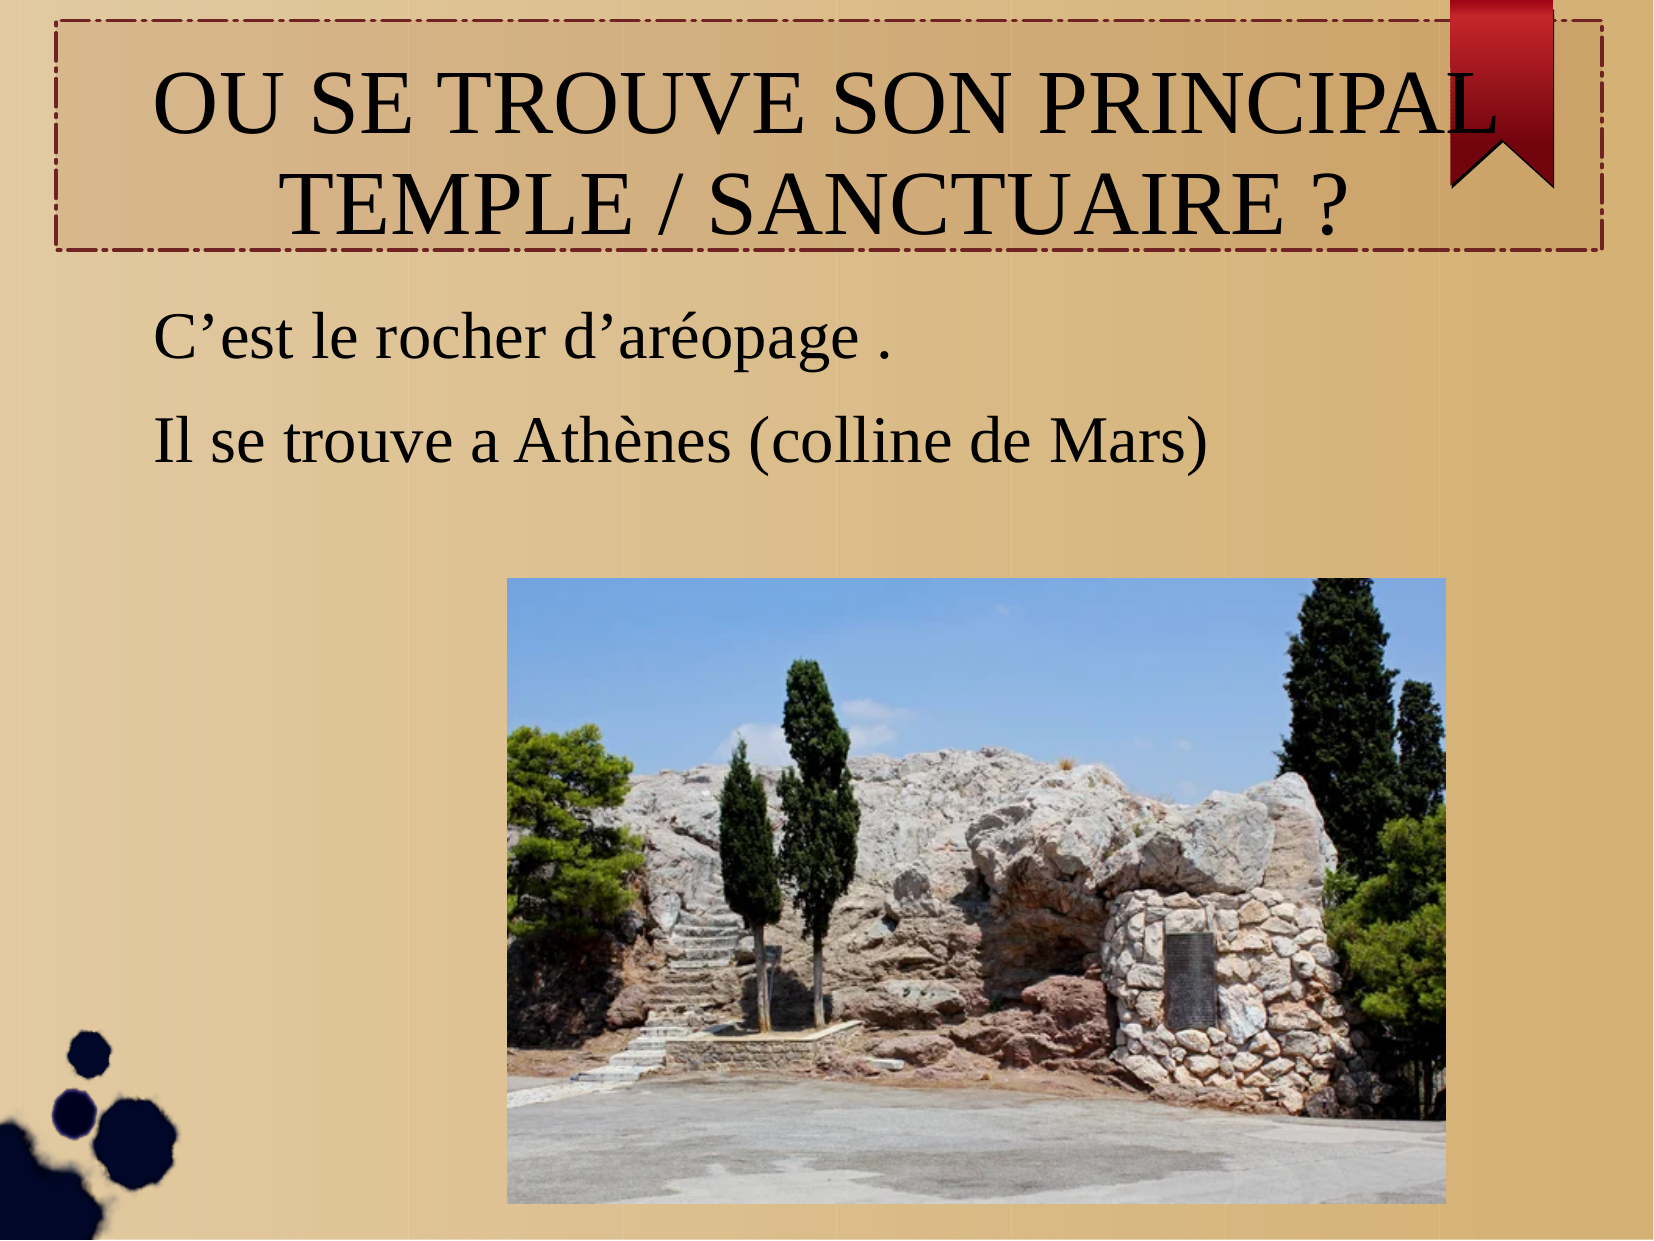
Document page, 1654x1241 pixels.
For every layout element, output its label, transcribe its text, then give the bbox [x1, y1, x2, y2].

picture [507, 578, 1446, 1204]
list C’est le rocher d’aréopage . Il se trouve a Athènes (colline de Mars) [82, 299, 1571, 1019]
title OU SE TROUVE SON PRINCIPAL TEMPLE / SANCTUAIRE ? [82, 49, 1571, 257]
